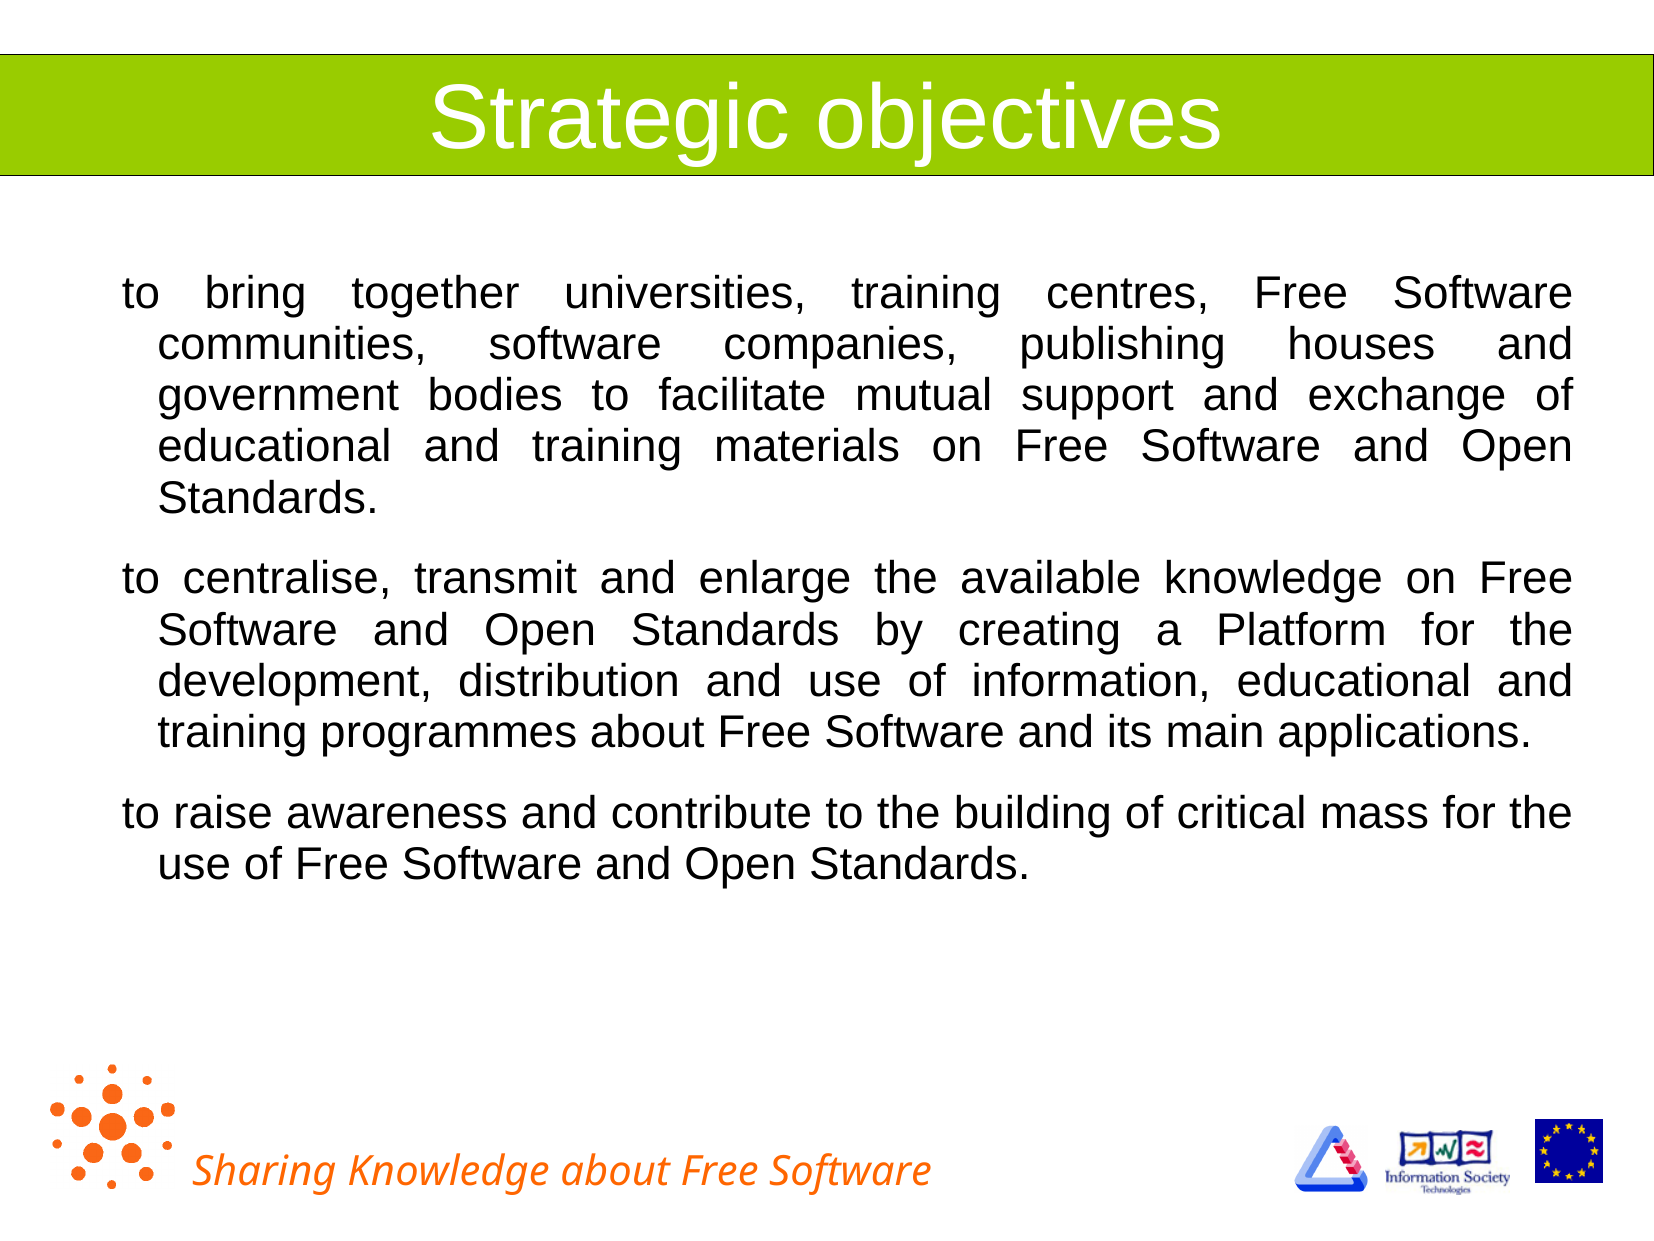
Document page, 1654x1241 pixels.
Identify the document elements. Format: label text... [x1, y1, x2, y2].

picture [1535, 1119, 1603, 1183]
title Strategic objectives [82, 48, 1571, 185]
list to bring together universities, training centres, Free Software communities, software companies, publishing houses and government bodies to facilitate mutual support and exchange of educational and training materials on Free Software and Open Standards. to centralise, transmit and enlarge the available knowledge on Free Software and Open Standards by creating a Platform for the development, distribution and use of information, educational and training programmes about Free Software and its main applications. to raise awareness and contribute to the building of critical mass for the use of Free Software and Open Standards. [86, 266, 1575, 1086]
picture [50, 1064, 175, 1189]
picture [1294, 1125, 1368, 1193]
picture [1385, 1130, 1510, 1195]
